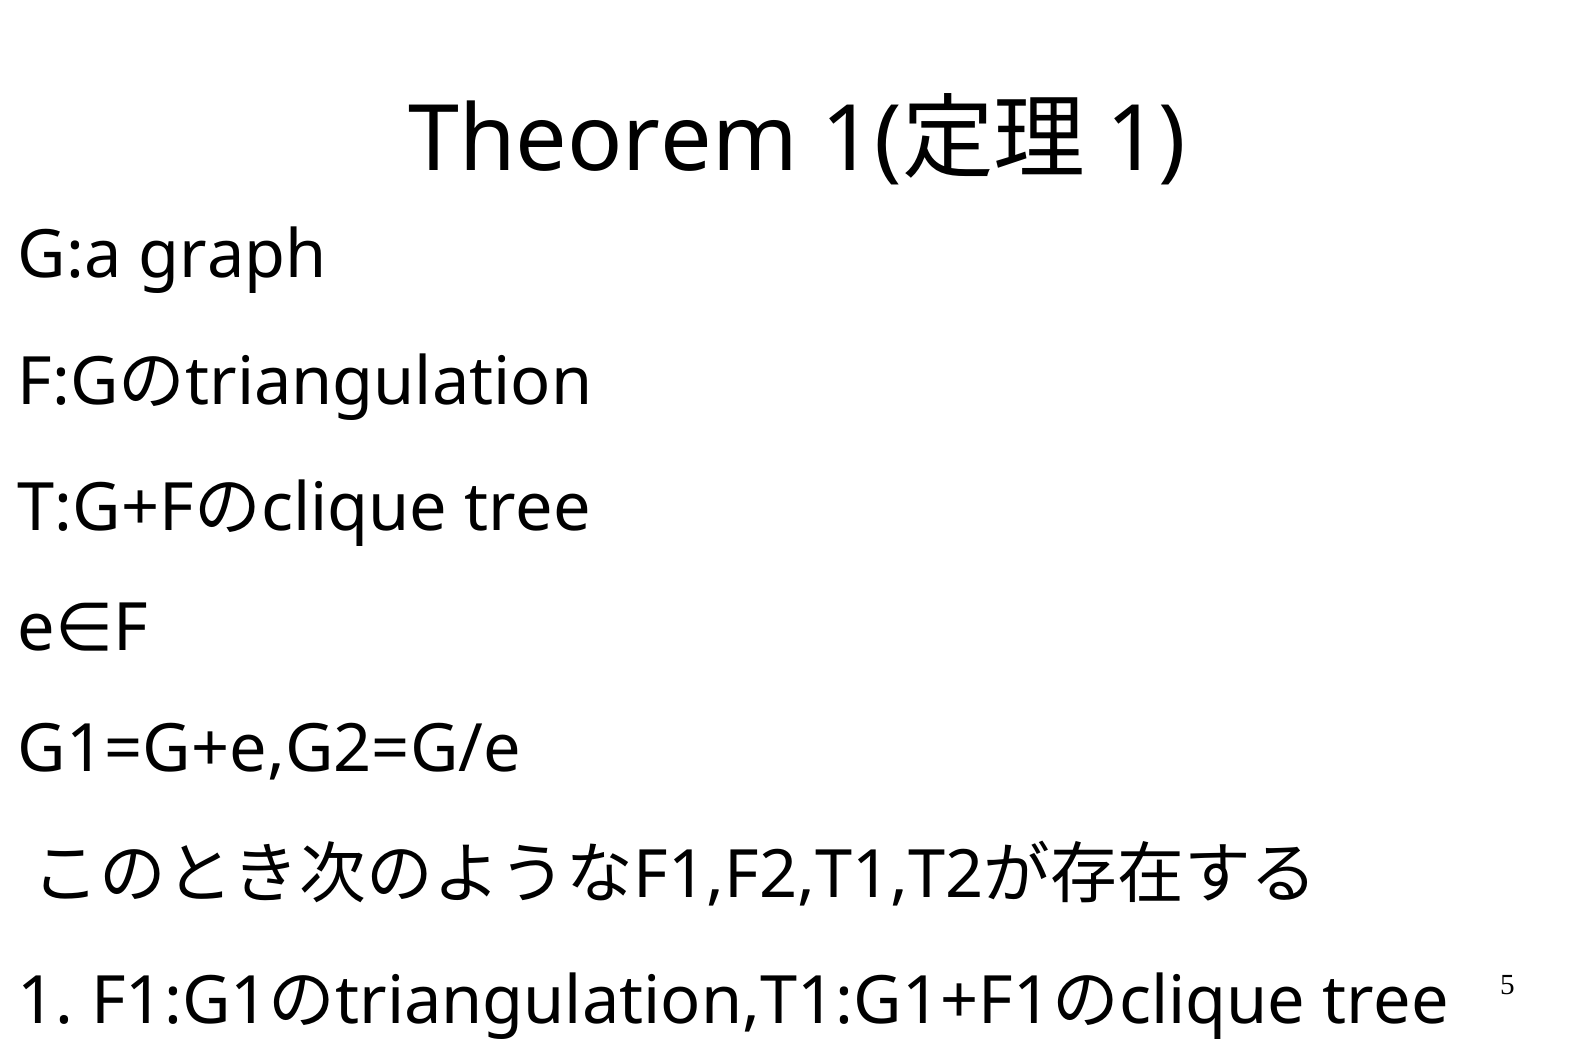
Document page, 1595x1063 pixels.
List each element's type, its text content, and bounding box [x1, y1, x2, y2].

list G:a graph F:Gのtriangulation T:G+Fのclique tree e∈F G1=G+e,G2=G/e このとき次のようなF1,F2,T1,T2が存在する 1. F1:G1のtriangulation,T1:G1+F1のclique tree 2. F2:G2のtriangulation,T2:G2+F2のclique tree [0, 206, 1595, 1004]
title Theorem 1(定理 1) [79, 42, 1515, 206]
